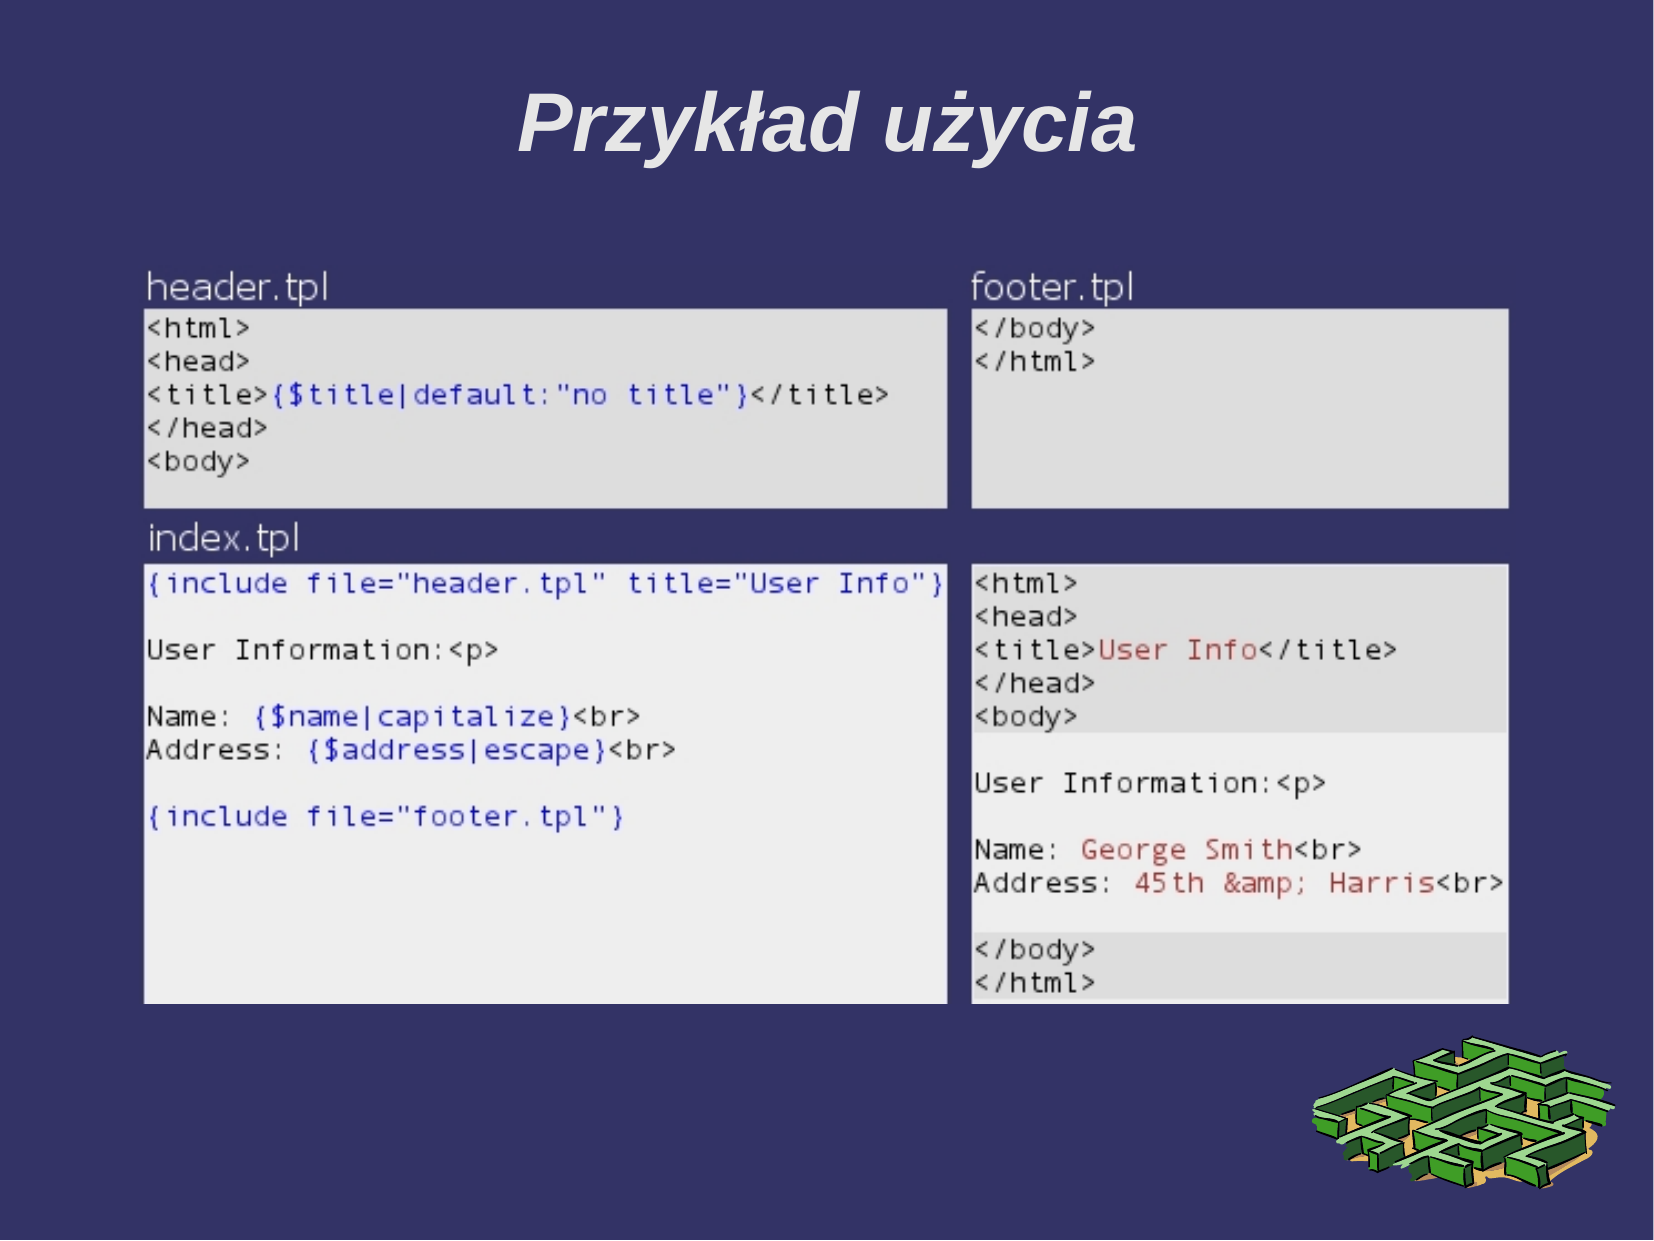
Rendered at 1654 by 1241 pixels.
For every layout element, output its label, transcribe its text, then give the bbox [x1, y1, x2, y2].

picture [138, 265, 1516, 1004]
title Przykład użycia [121, 19, 1534, 227]
